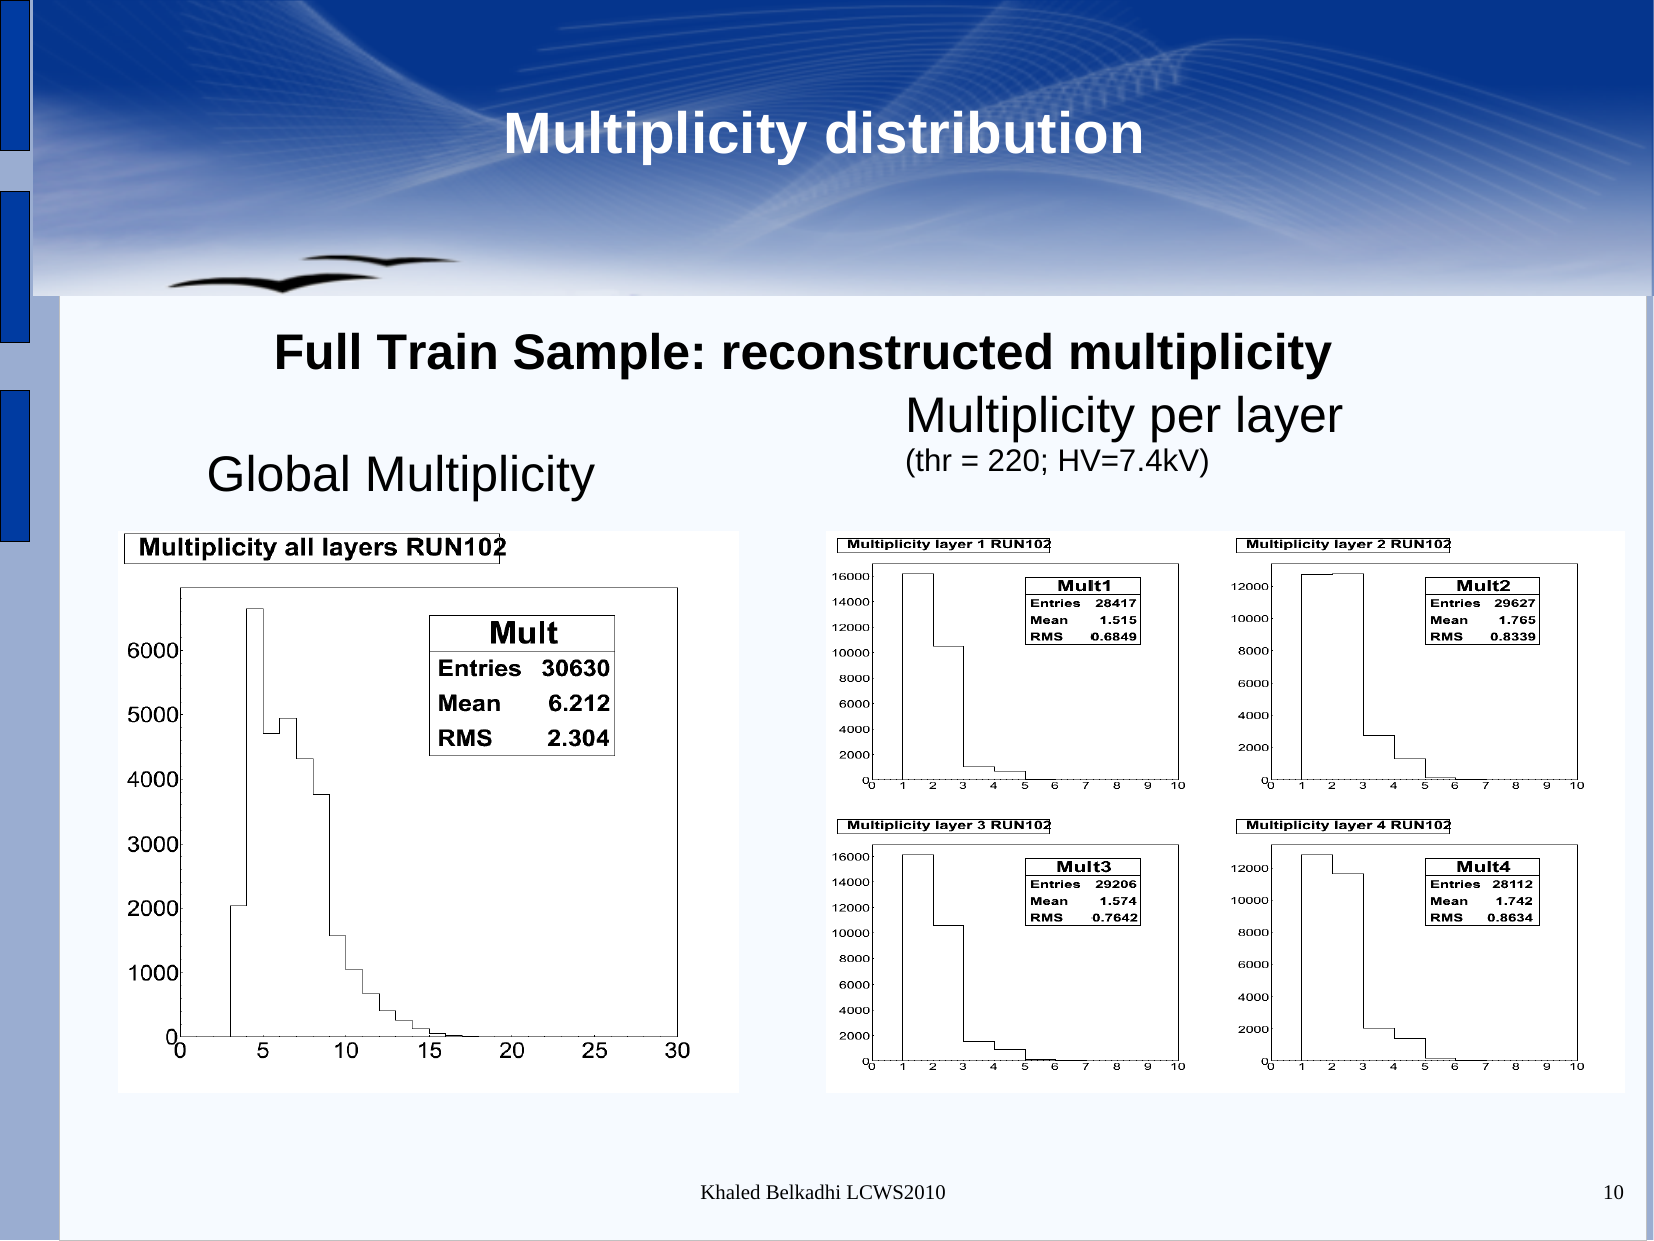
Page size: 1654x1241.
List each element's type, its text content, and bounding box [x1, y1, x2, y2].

picture [33, 0, 1654, 296]
picture [118, 531, 739, 1093]
title Multiplicity distribution [118, 29, 1531, 237]
picture [826, 531, 1625, 1093]
text_box Full Train Sample: reconstructed multiplicity [273, 324, 1485, 381]
text_box Global Multiplicity [206, 446, 596, 502]
text_box Multiplicity per layer (thr = 220; HV=7.4kV) [905, 387, 1358, 478]
